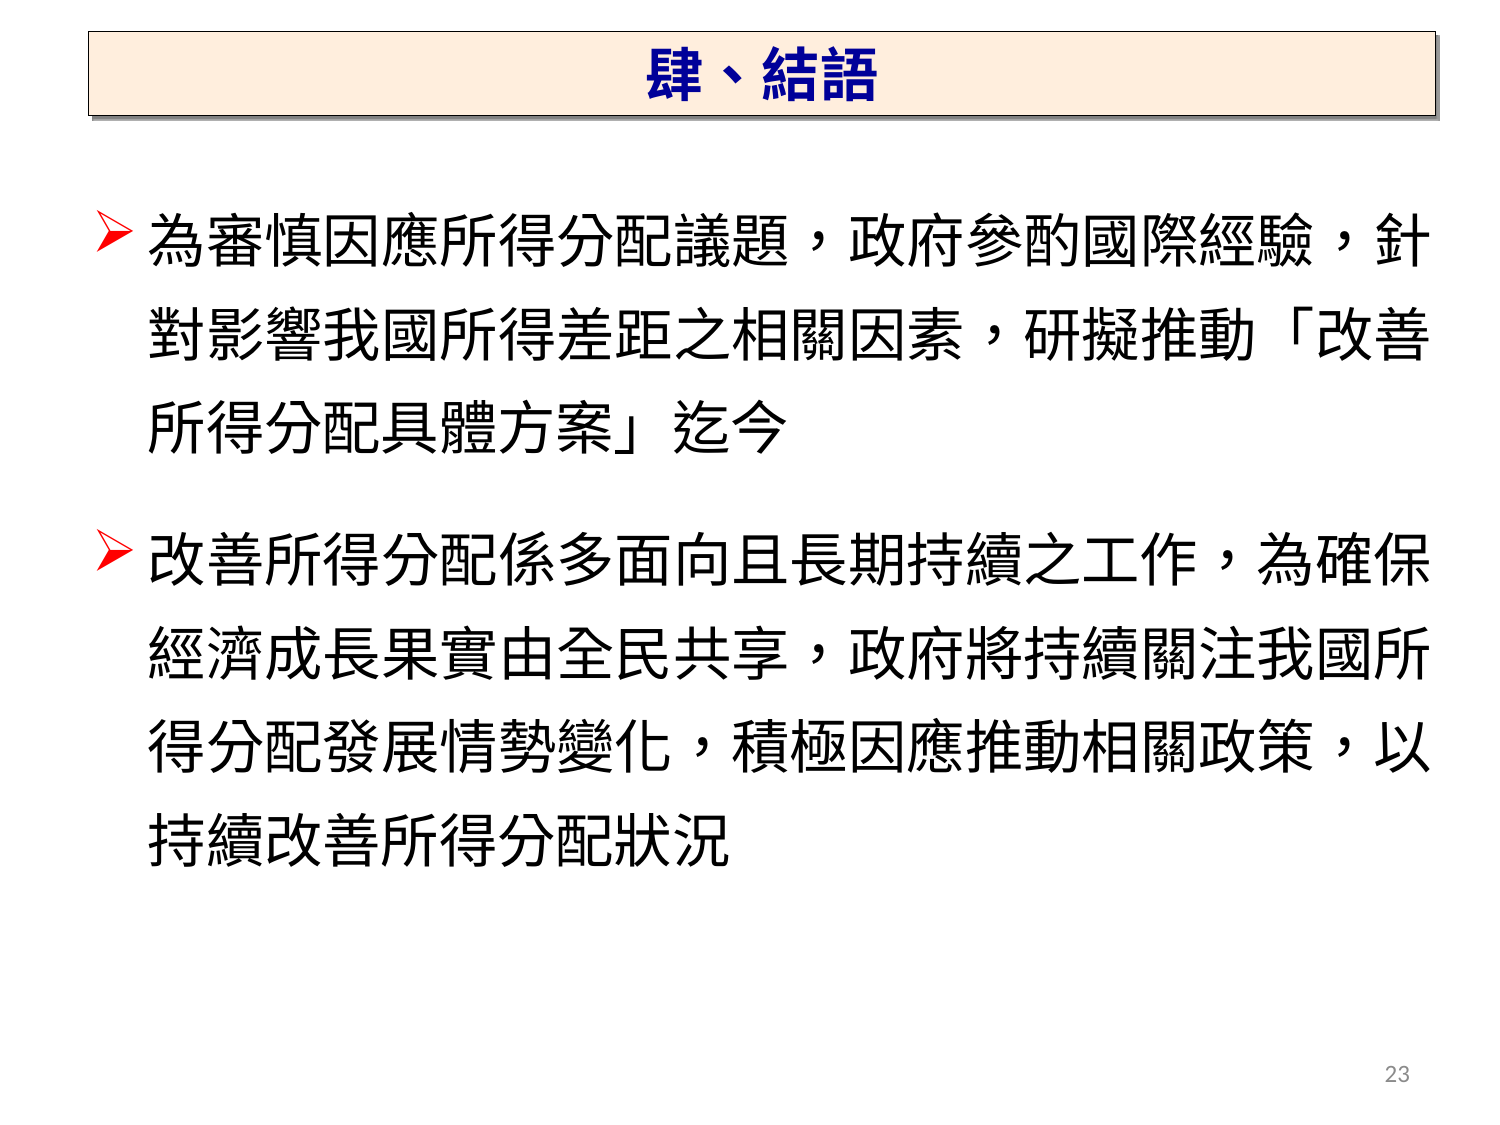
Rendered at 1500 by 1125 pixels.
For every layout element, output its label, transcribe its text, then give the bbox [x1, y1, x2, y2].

list 為審慎因應所得分配議題，政府參酌國際經驗，針對影響我國所得差距之相關因素，研擬推動「改善所得分配具體方案」迄今 改善所得分配係多面向且長期持續之工作，為確保經濟成長果實由全民共享，政府將持續關注我國所得分配發展情勢變化，積極因應推動相關政策，以持續改善所得分配狀況 [76, 172, 1447, 941]
slide_number <編號> [1074, 1042, 1425, 1103]
text_box 肆、結語 [88, 31, 1436, 116]
